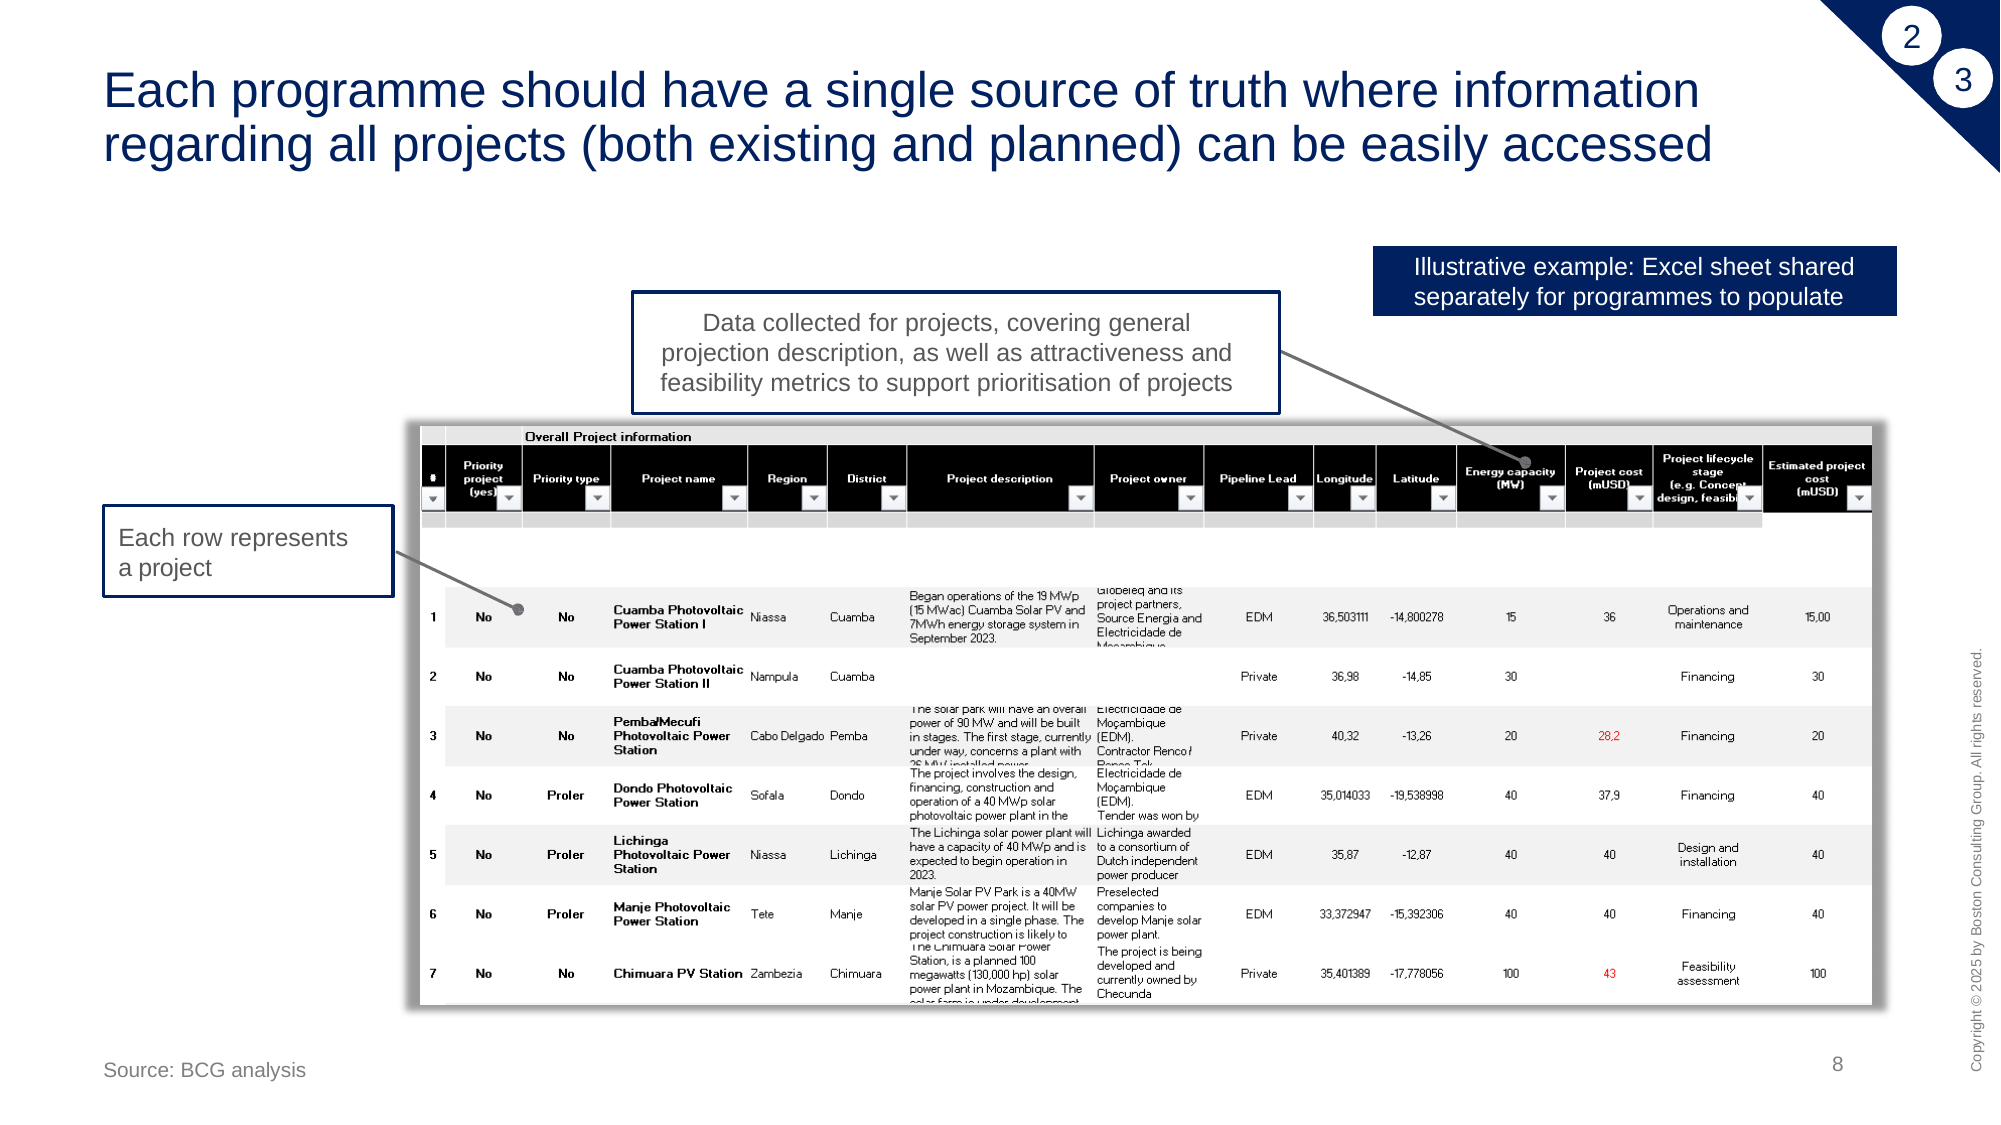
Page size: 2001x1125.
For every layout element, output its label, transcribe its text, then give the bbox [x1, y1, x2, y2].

text_box Data collected for projects, covering general projection description, as well as attractiveness and feasibility metrics to support prioritisation of projects [632, 291, 1280, 414]
text_box 2 [1900, 13, 1923, 58]
text_box 3 [1952, 56, 1975, 101]
picture [395, 410, 1897, 1021]
text_box Illustrative example: Excel sheet shared separately for programmes to populate [1373, 246, 1897, 316]
title Each programme should have a single source of truth where information regarding all projects (both existing and planned) can be easily accessed [103, 55, 1897, 111]
text_box Each row represents a project [103, 505, 393, 597]
text_box Source: BCG analysis [103, 1059, 1585, 1082]
text_box [1820, 0, 2000, 173]
text_box [395, 550, 524, 616]
text_box [1281, 349, 1532, 469]
